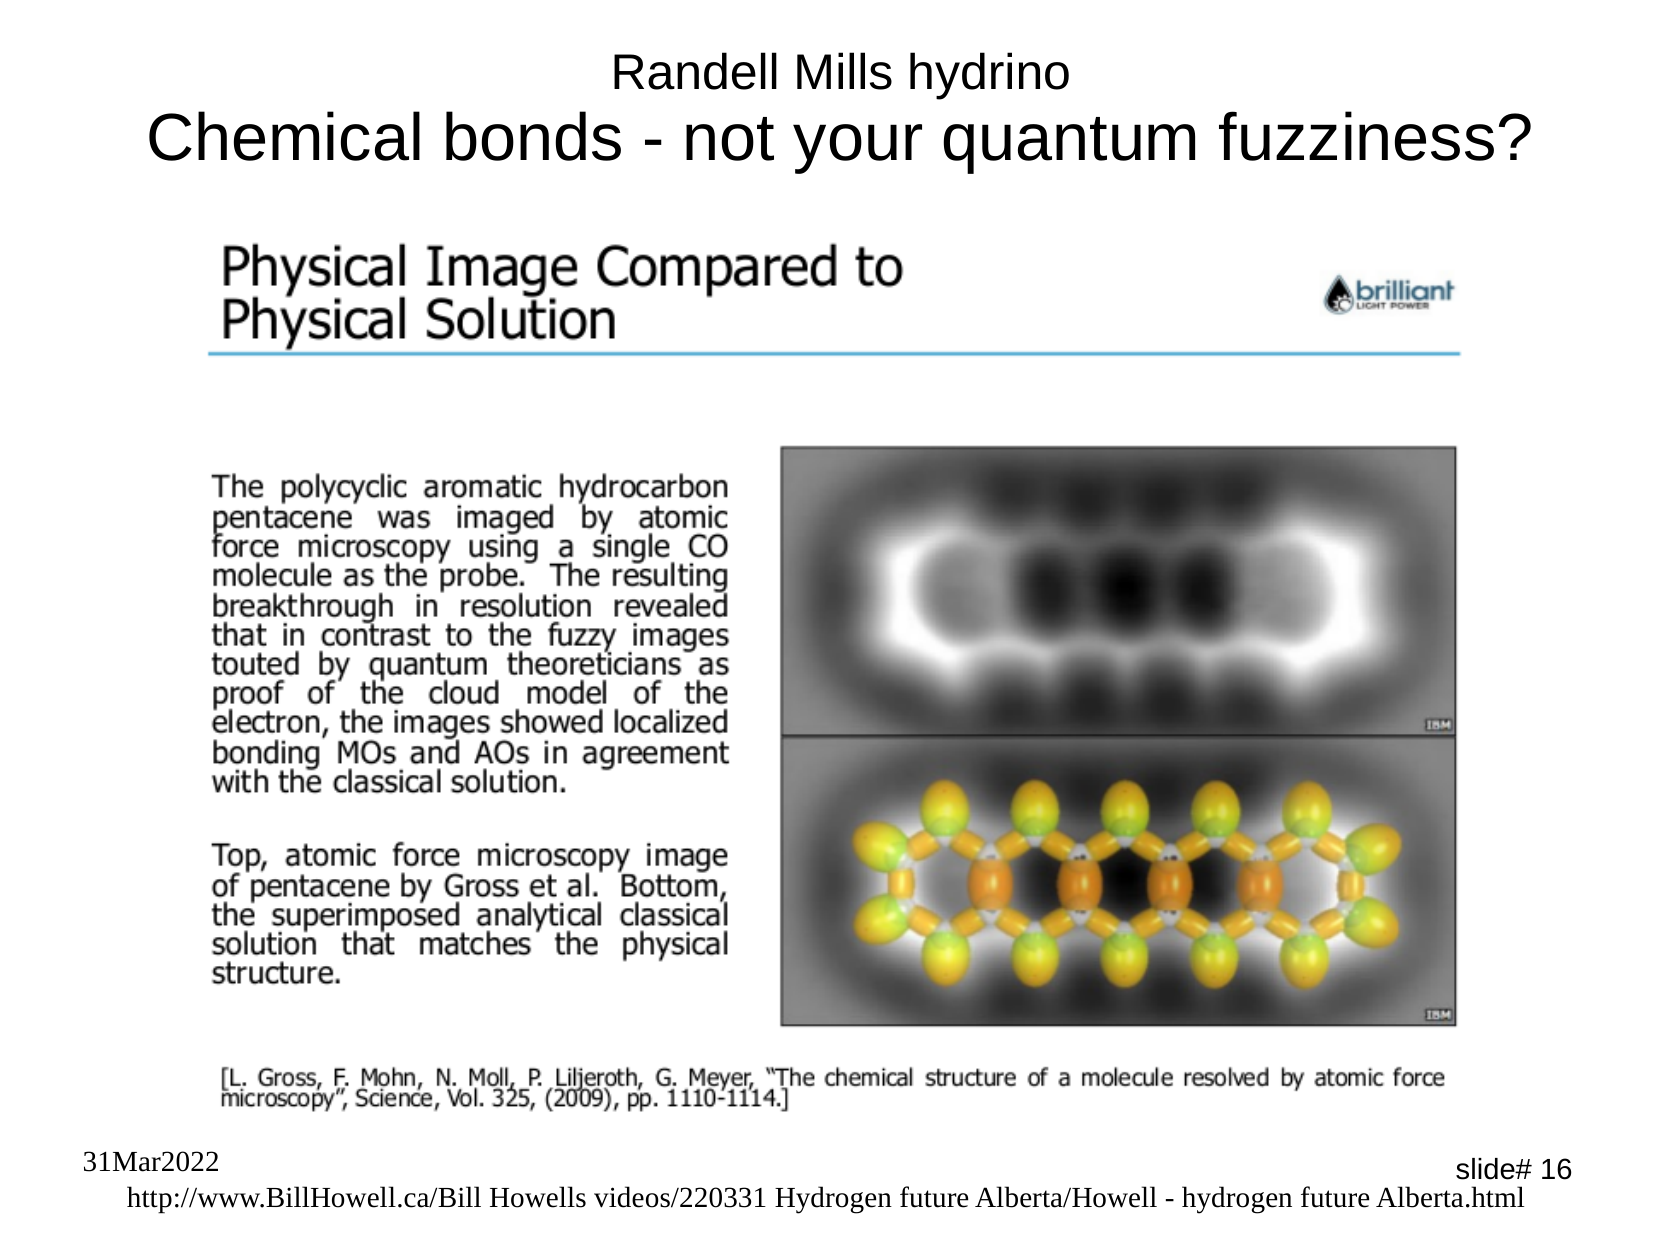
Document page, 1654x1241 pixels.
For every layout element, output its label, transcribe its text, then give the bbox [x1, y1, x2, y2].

title Randell Mills hydrino Chemical bonds - not your quantum fuzziness? [79, 18, 1568, 201]
picture [207, 233, 1477, 1123]
text_box slide# 16 [1440, 1145, 1595, 1193]
